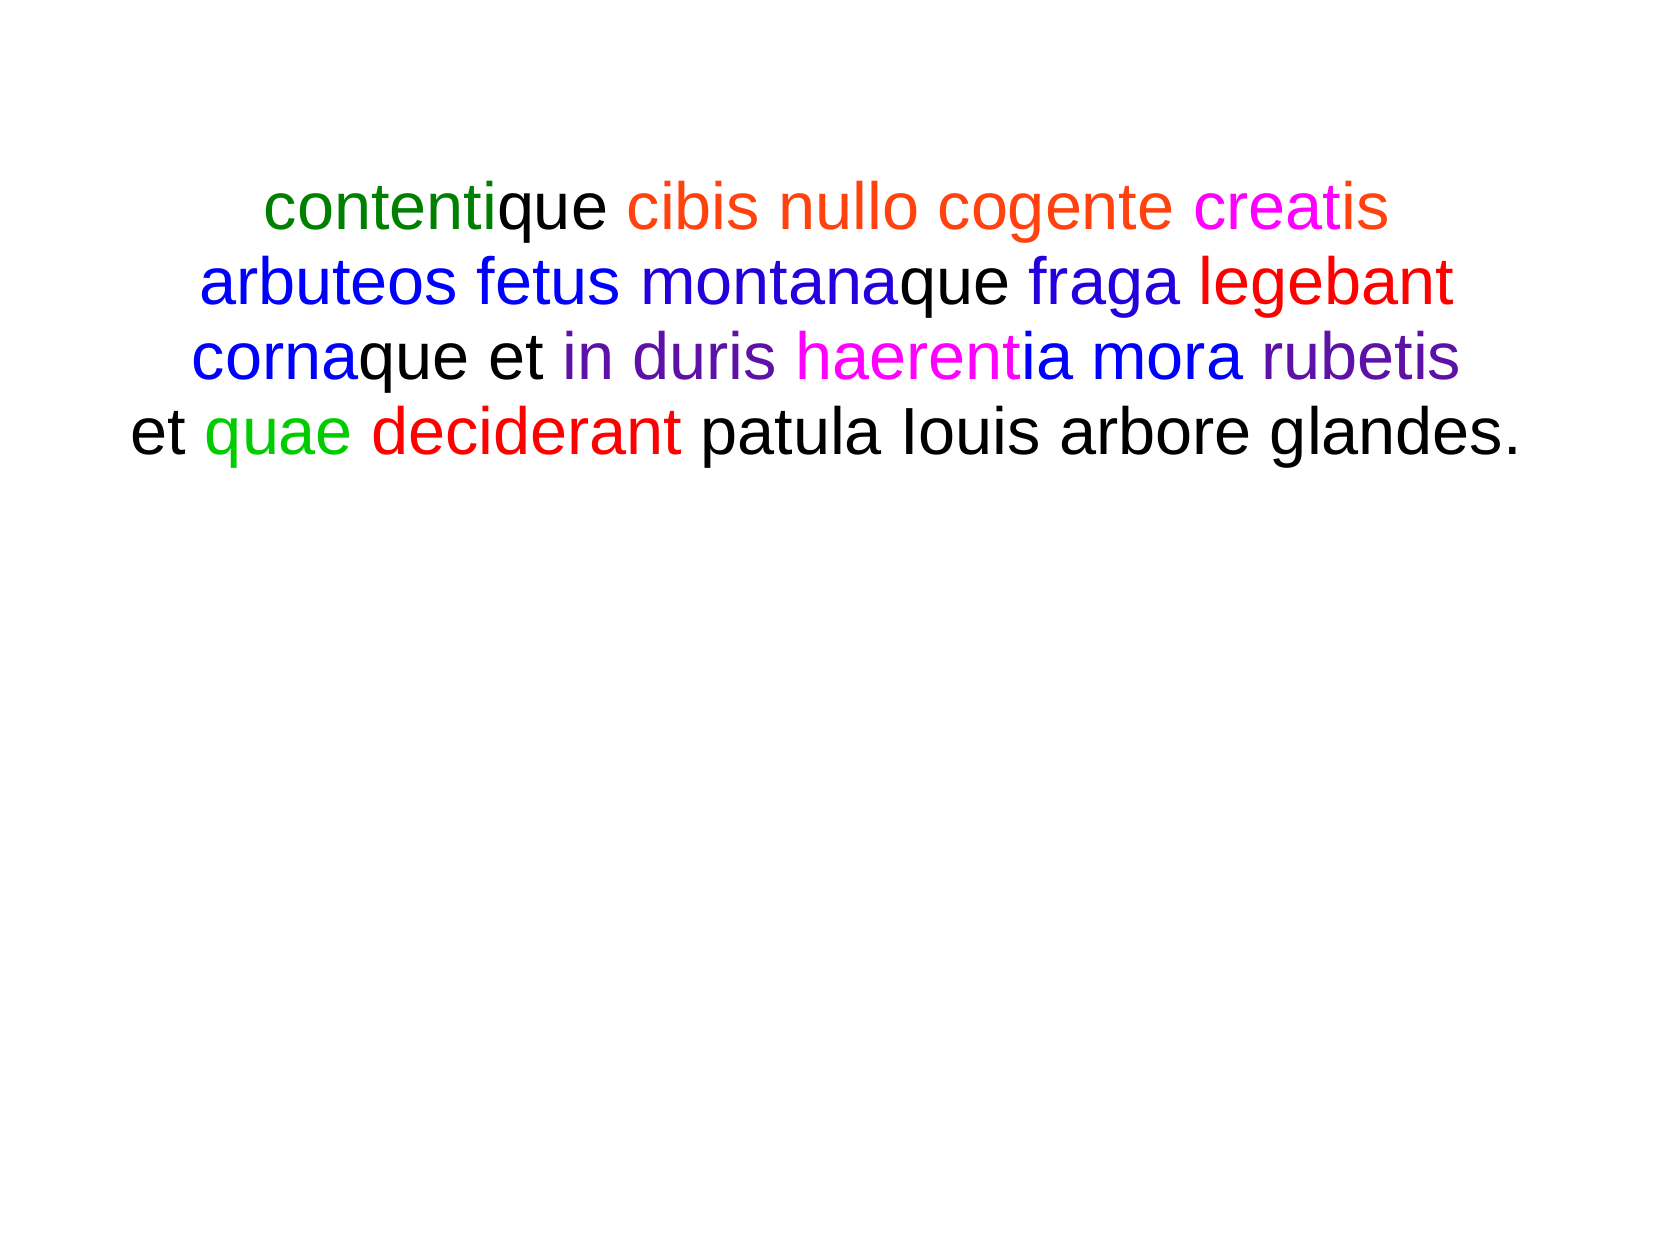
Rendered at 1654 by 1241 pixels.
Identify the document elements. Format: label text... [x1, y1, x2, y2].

title contentique cibis nullo cogente creatis arbuteos fetus montanaque fraga legebant cornaque et in duris haerentia mora rubetis et quae deciderant patula Iouis arbore glandes. [47, 35, 1607, 603]
